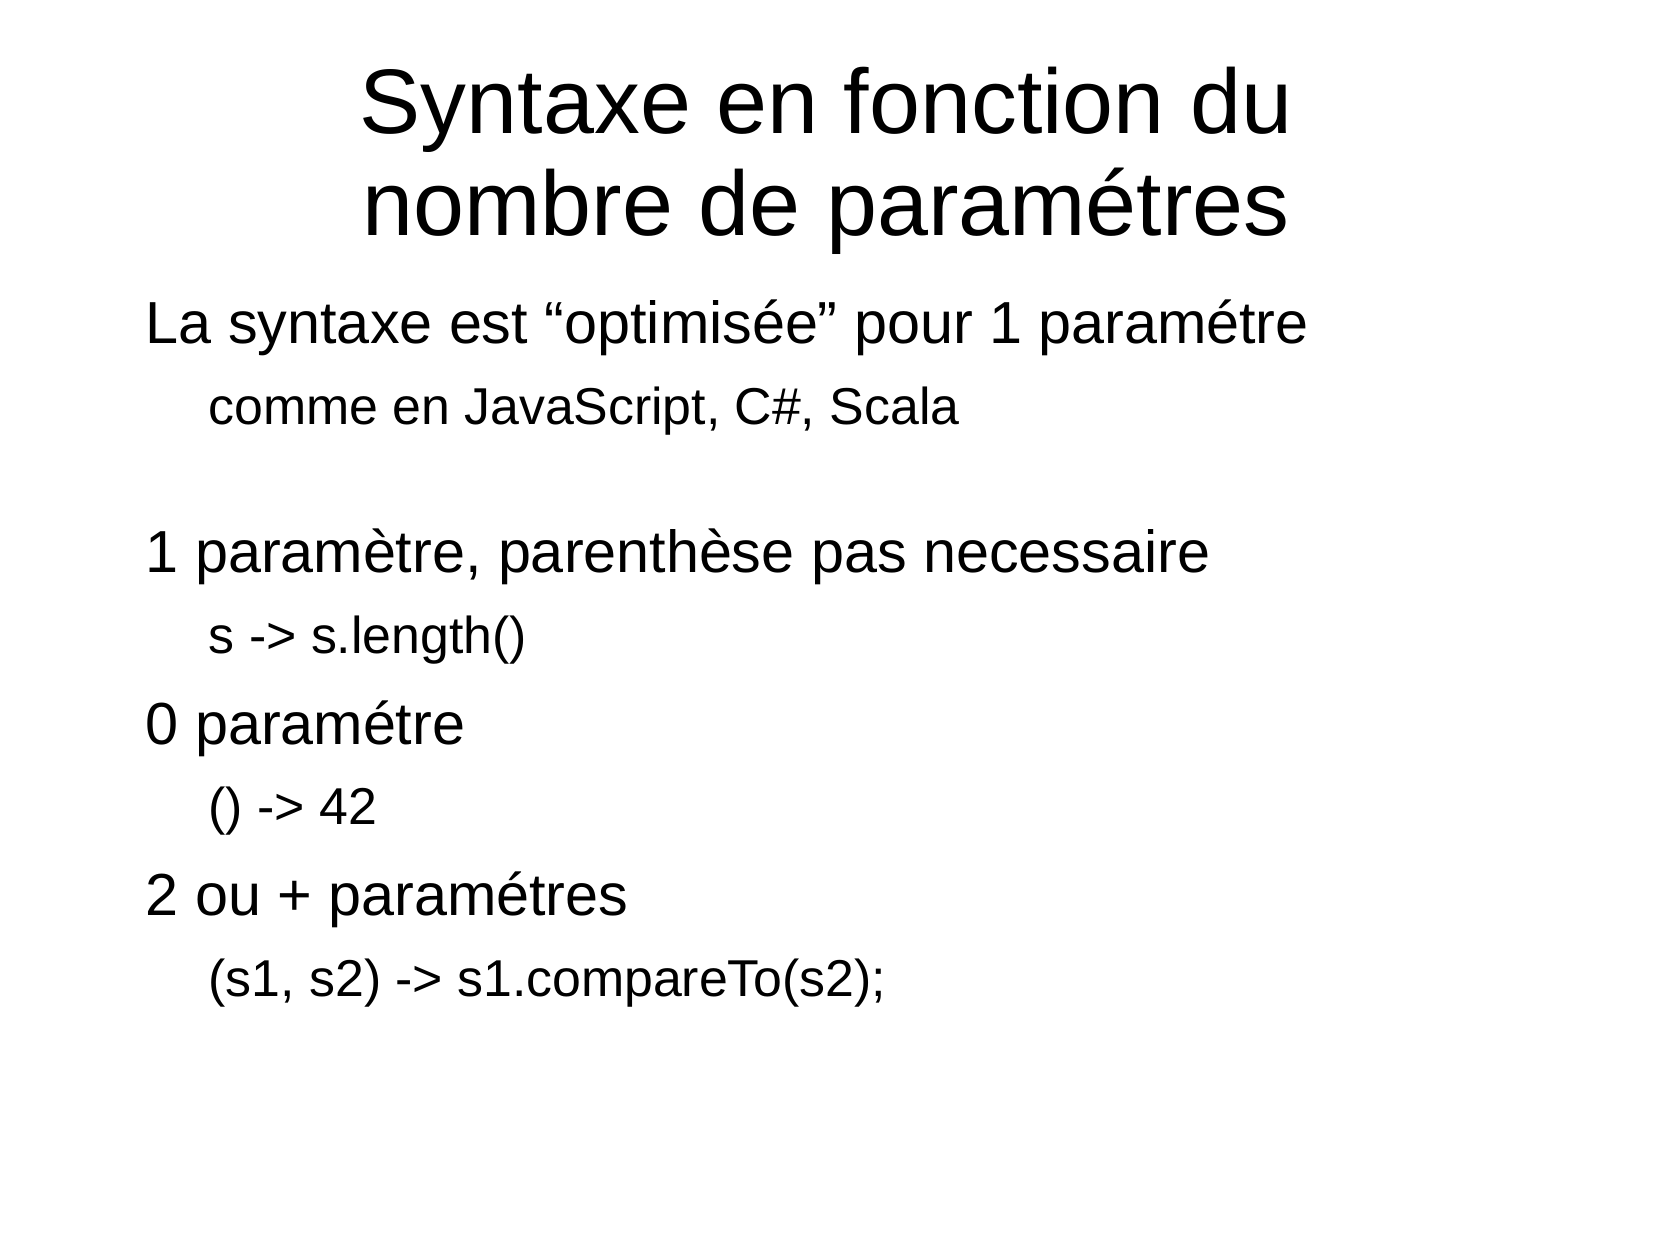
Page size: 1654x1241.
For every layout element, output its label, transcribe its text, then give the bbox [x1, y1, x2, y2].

list La syntaxe est “optimisée” pour 1 paramétre comme en JavaScript, C#, Scala 1 paramètre, parenthèse pas necessaire s -> s.length() 0 paramétre () -> 42 2 ou + paramétres (s1, s2) -> s1.compareTo(s2); [82, 290, 1571, 1010]
title Syntaxe en fonction du nombre de paramétres [82, 49, 1571, 257]
